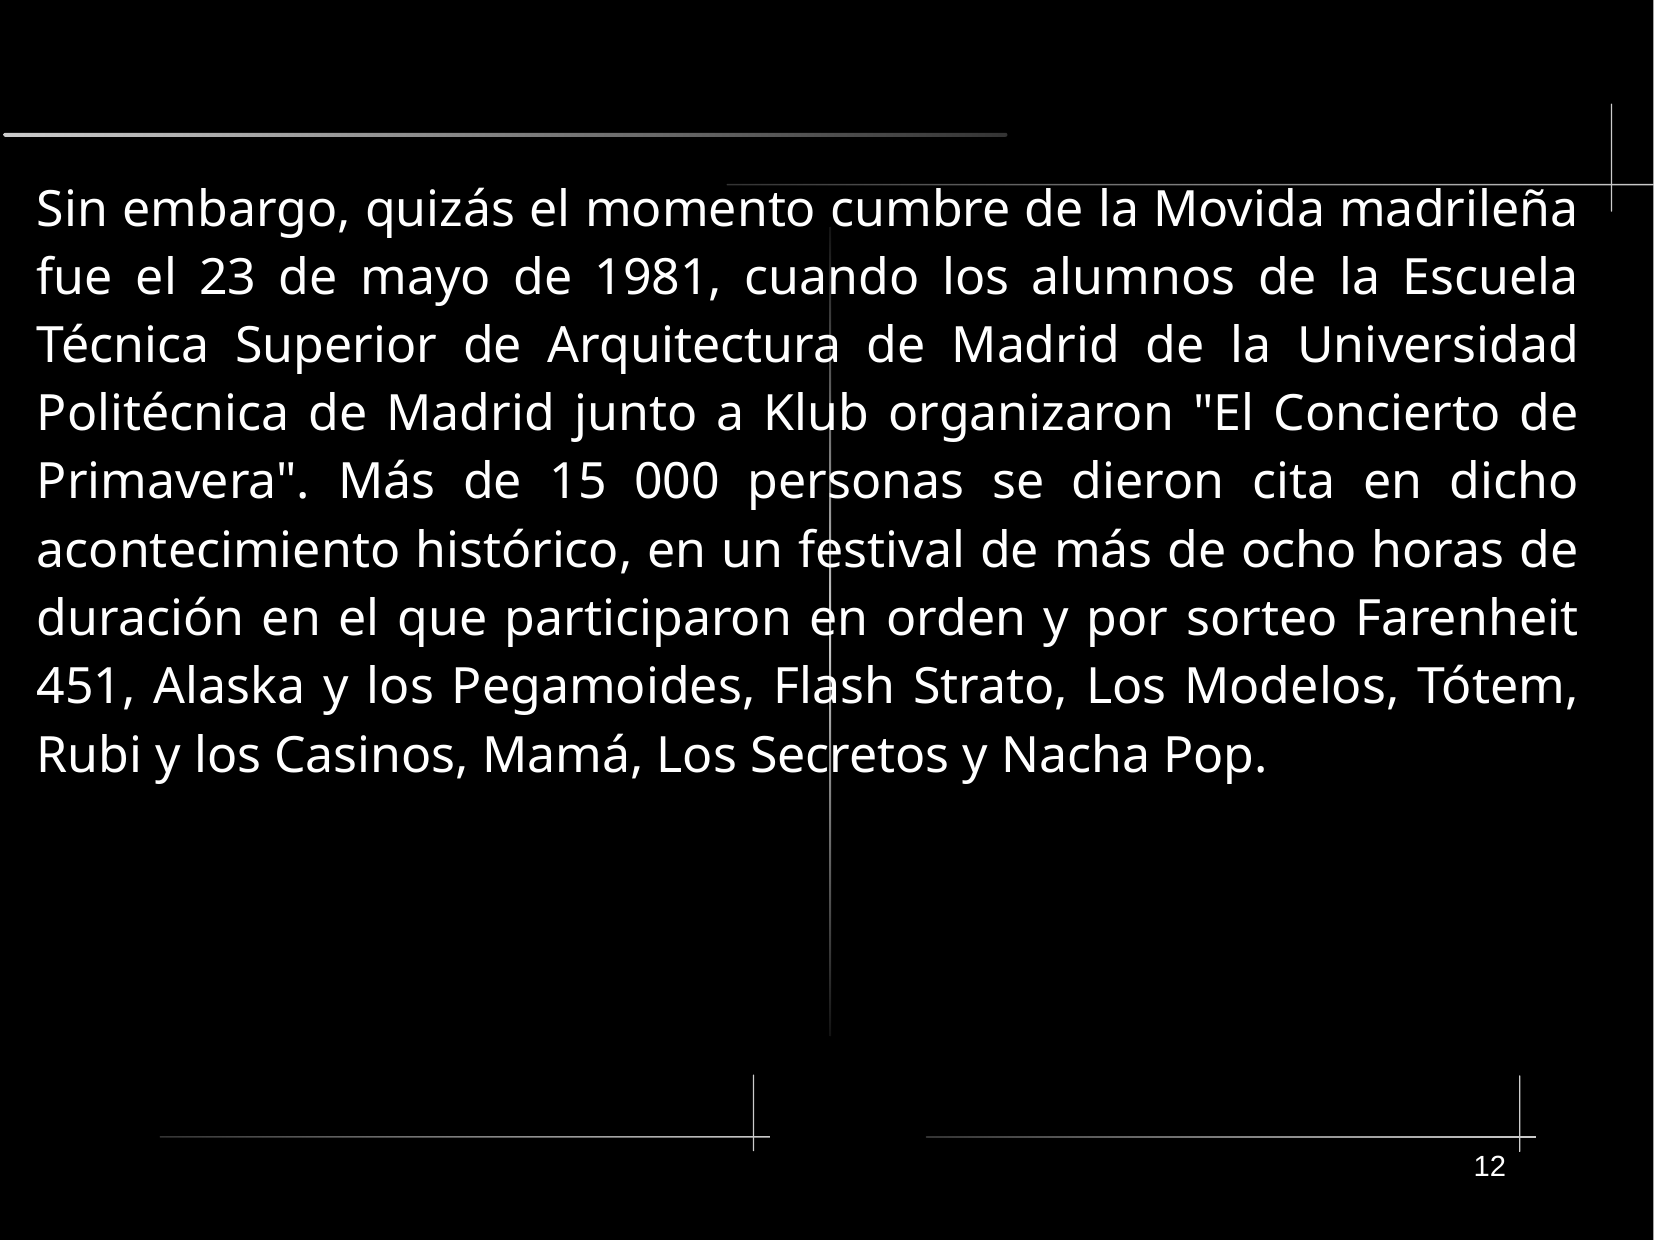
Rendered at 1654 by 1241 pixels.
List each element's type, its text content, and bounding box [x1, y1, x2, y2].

text_box Sin embargo, quizás el momento cumbre de la Movida madrileña fue el 23 de mayo de 1981, cuando los alumnos de la Escuela Técnica Superior de Arquitectura de Madrid de la Universidad Politécnica de Madrid junto a Klub organizaron "El Concierto de Primavera". Más de 15 000 personas se dieron cita en dicho acontecimiento histórico, en un festival de más de ocho horas de duración en el que participaron en orden y por sorteo Farenheit 451, Alaska y los Pegamoides, Flash Strato, Los Modelos, Tótem, Rubi y los Casinos, Mamá, Los Secretos y Nacha Pop. [22, 165, 1595, 516]
